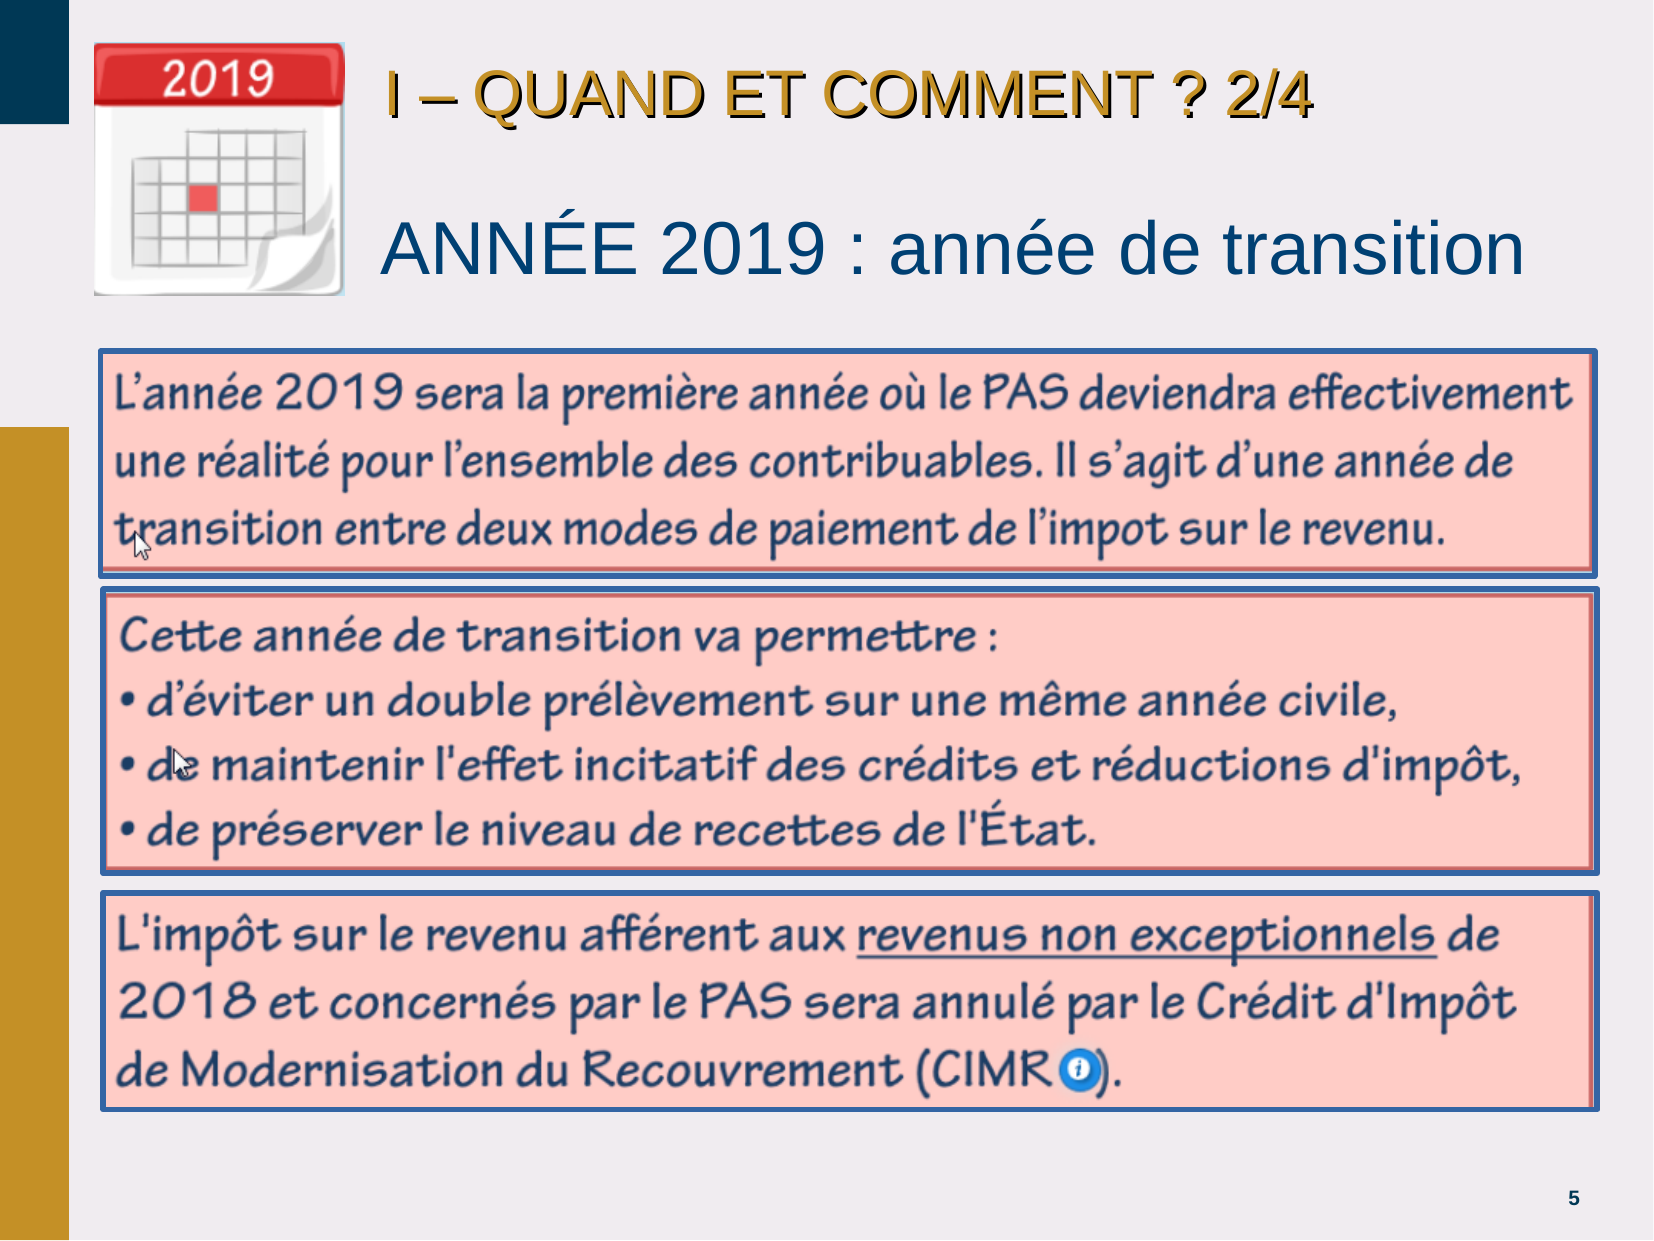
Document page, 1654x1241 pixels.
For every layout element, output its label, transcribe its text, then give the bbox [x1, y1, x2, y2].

picture [106, 592, 1595, 871]
picture [103, 354, 1592, 574]
picture [106, 895, 1595, 1107]
text_box I – QUAND ET COMMENT ? 2/4 [383, 59, 1477, 131]
picture [94, 42, 345, 296]
text_box <numéro> [1429, 1181, 1595, 1220]
title ANNÉE 2019 : année de transition [106, 147, 1595, 348]
